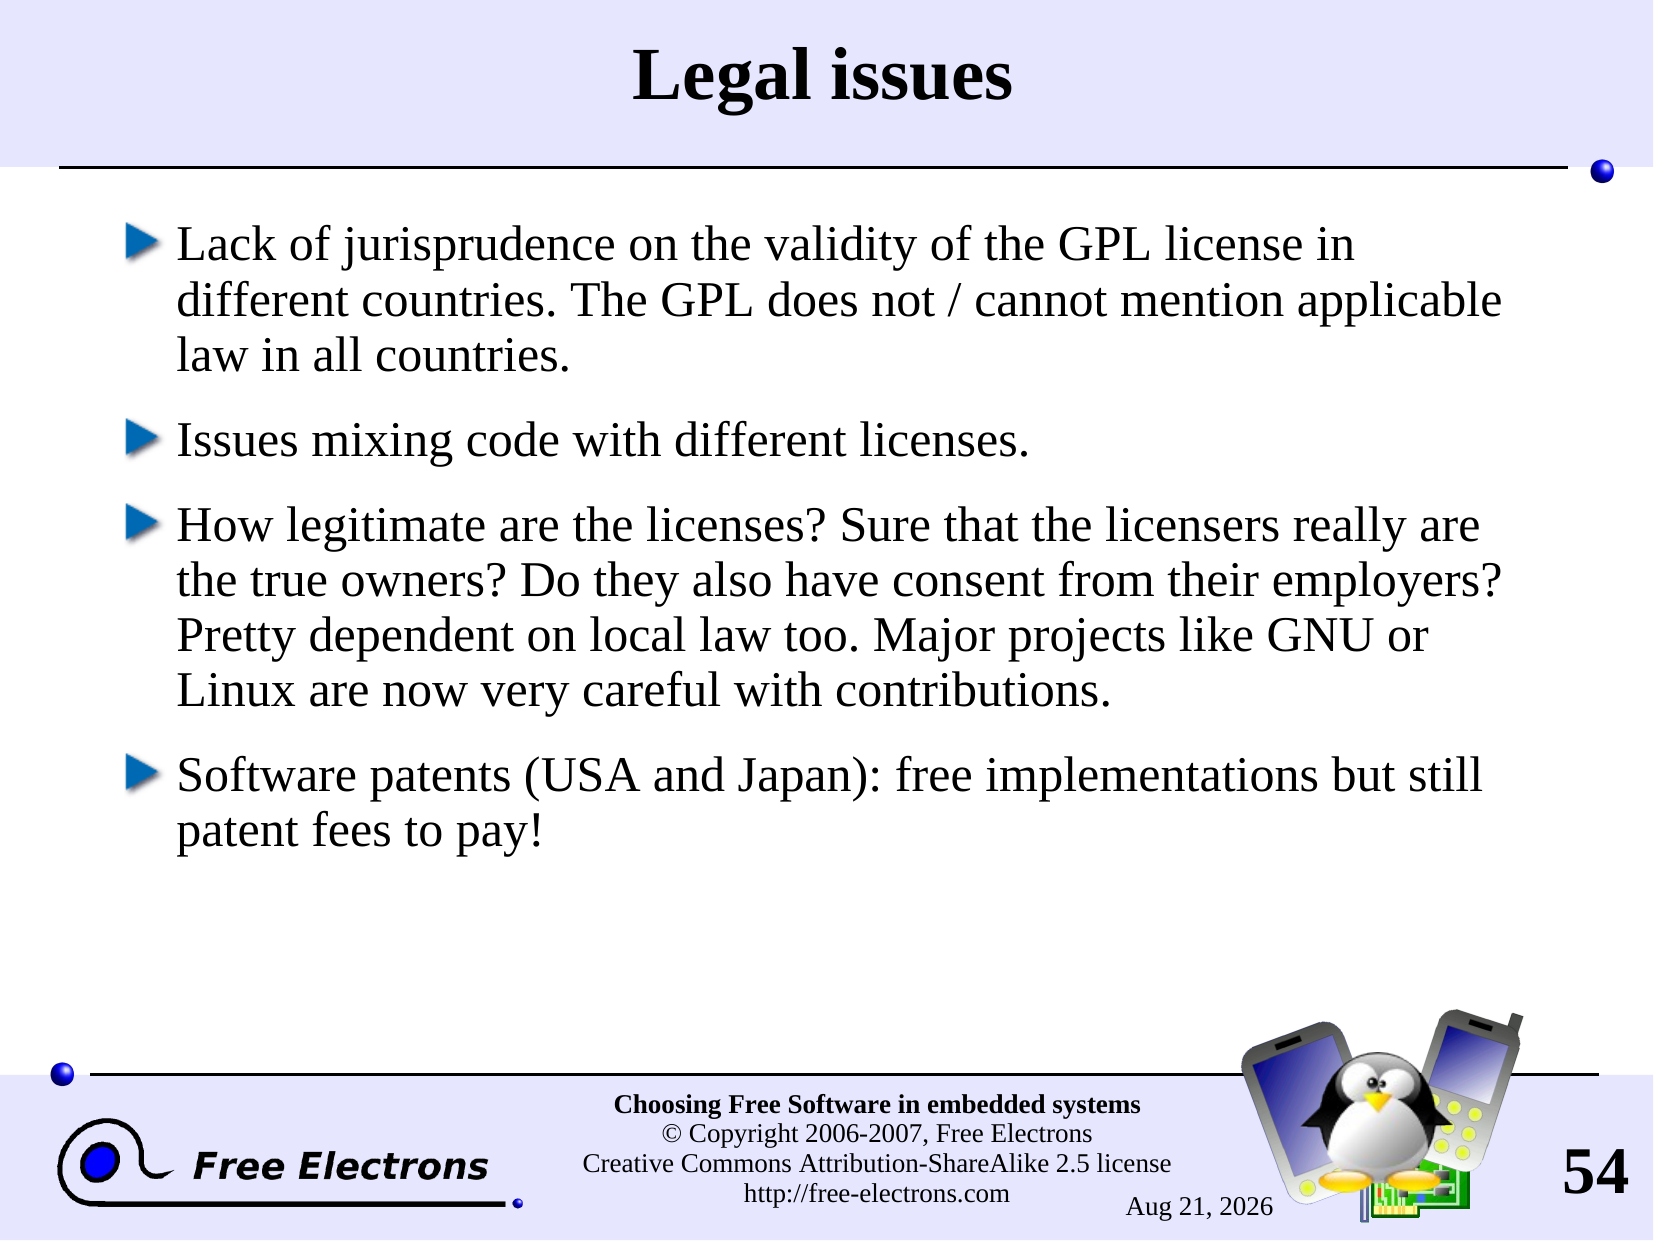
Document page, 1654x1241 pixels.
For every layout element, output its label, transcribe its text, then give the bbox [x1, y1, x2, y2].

title Legal issues [60, 25, 1551, 124]
picture [1231, 1007, 1538, 1240]
list Lack of jurisprudence on the validity of the GPL license in different countries. The GPL does not / cannot mention applicable law in all countries. Issues mixing code with different licenses. How legitimate are the licenses? Sure that the licensers really are the true owners? Do they also have consent from their employers? Pretty dependent on local law too. Major projects like GNU or Linux are now very careful with contributions. Software patents (USA and Japan): free implementations but still patent fees to pay! [105, 216, 1518, 1066]
picture [50, 1107, 527, 1216]
